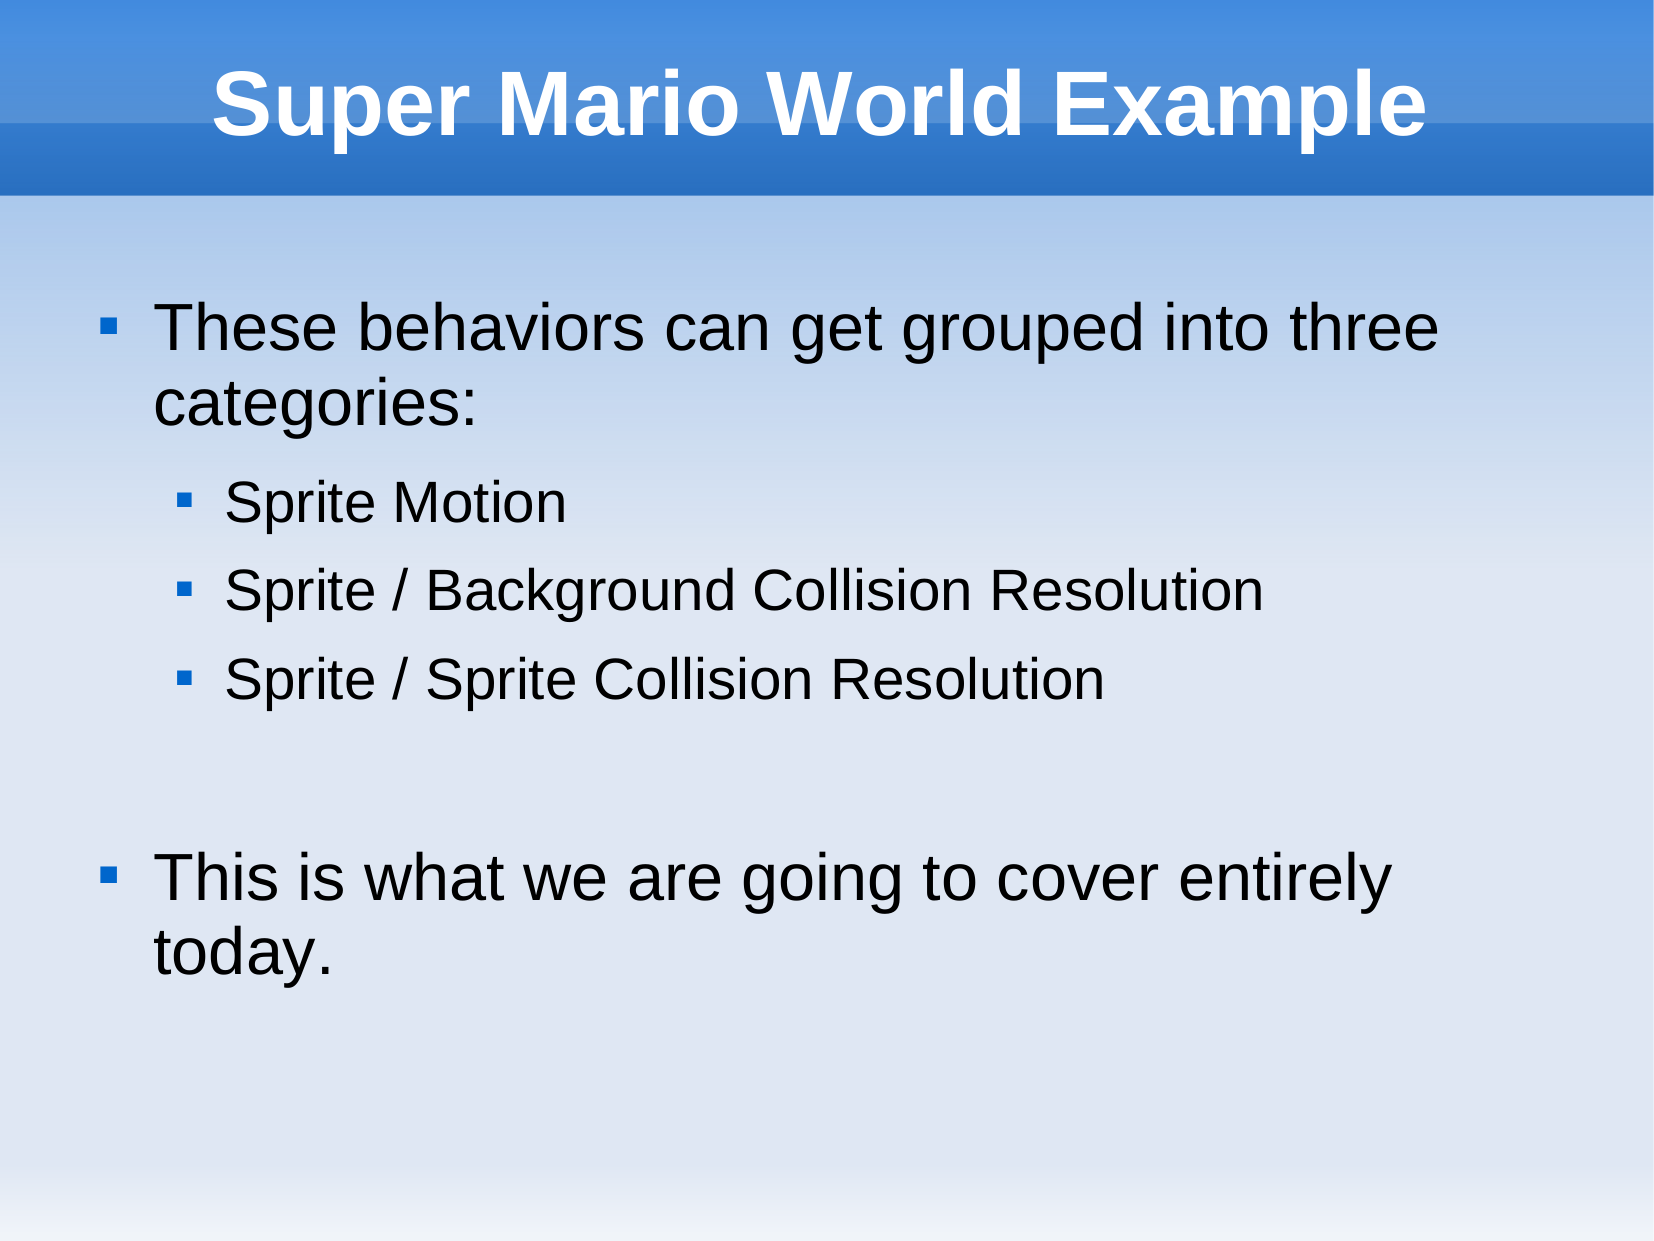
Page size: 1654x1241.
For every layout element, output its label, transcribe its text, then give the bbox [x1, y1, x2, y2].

title Super Mario World Example [76, 0, 1565, 208]
picture [0, 0, 1654, 1241]
list These behaviors can get grouped into three categories: Sprite Motion Sprite / Background Collision Resolution Sprite / Sprite Collision Resolution This is what we are going to cover entirely today. [82, 290, 1571, 1109]
